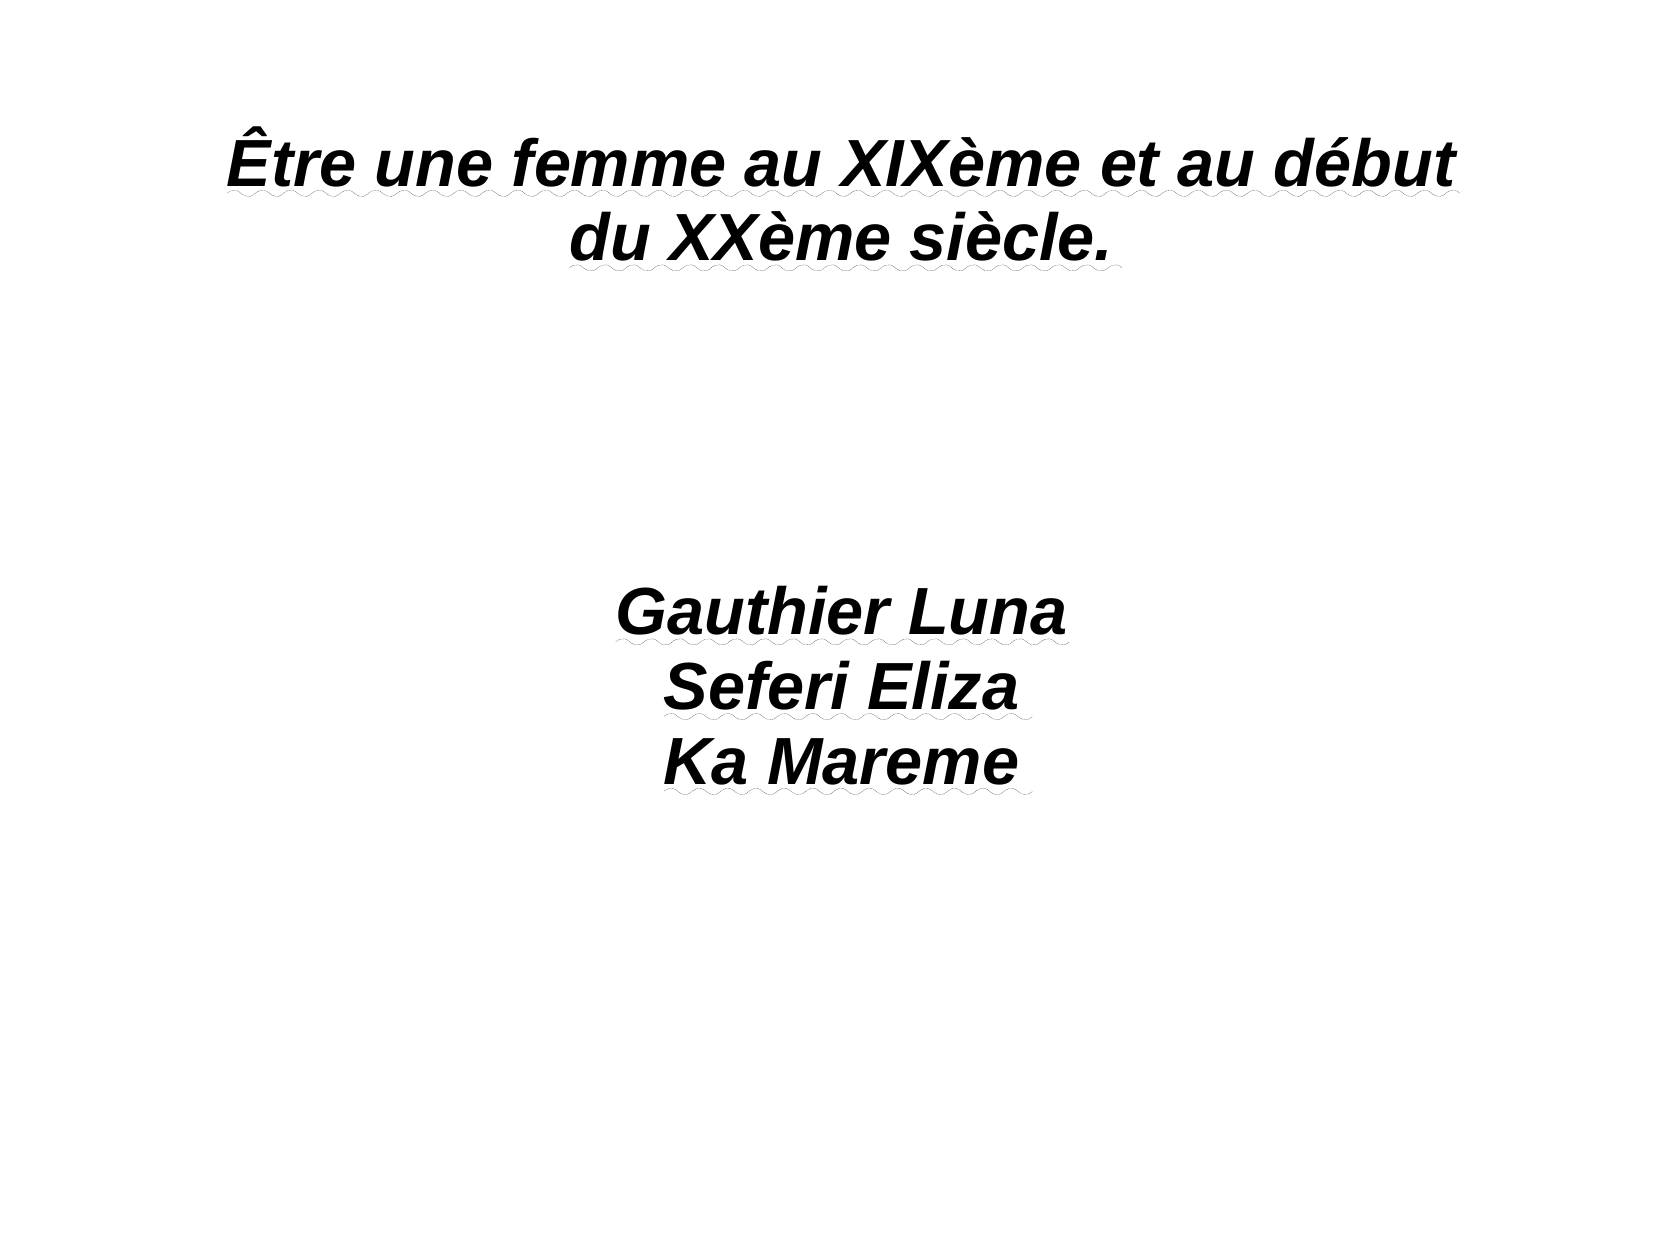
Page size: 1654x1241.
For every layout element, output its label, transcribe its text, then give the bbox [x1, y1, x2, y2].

text_box [856, 177, 1329, 249]
text_box Être une femme au XIXème et au début du XXème siècle. Gauthier Luna Seferi Eliza Ka Mareme [177, 118, 1506, 806]
